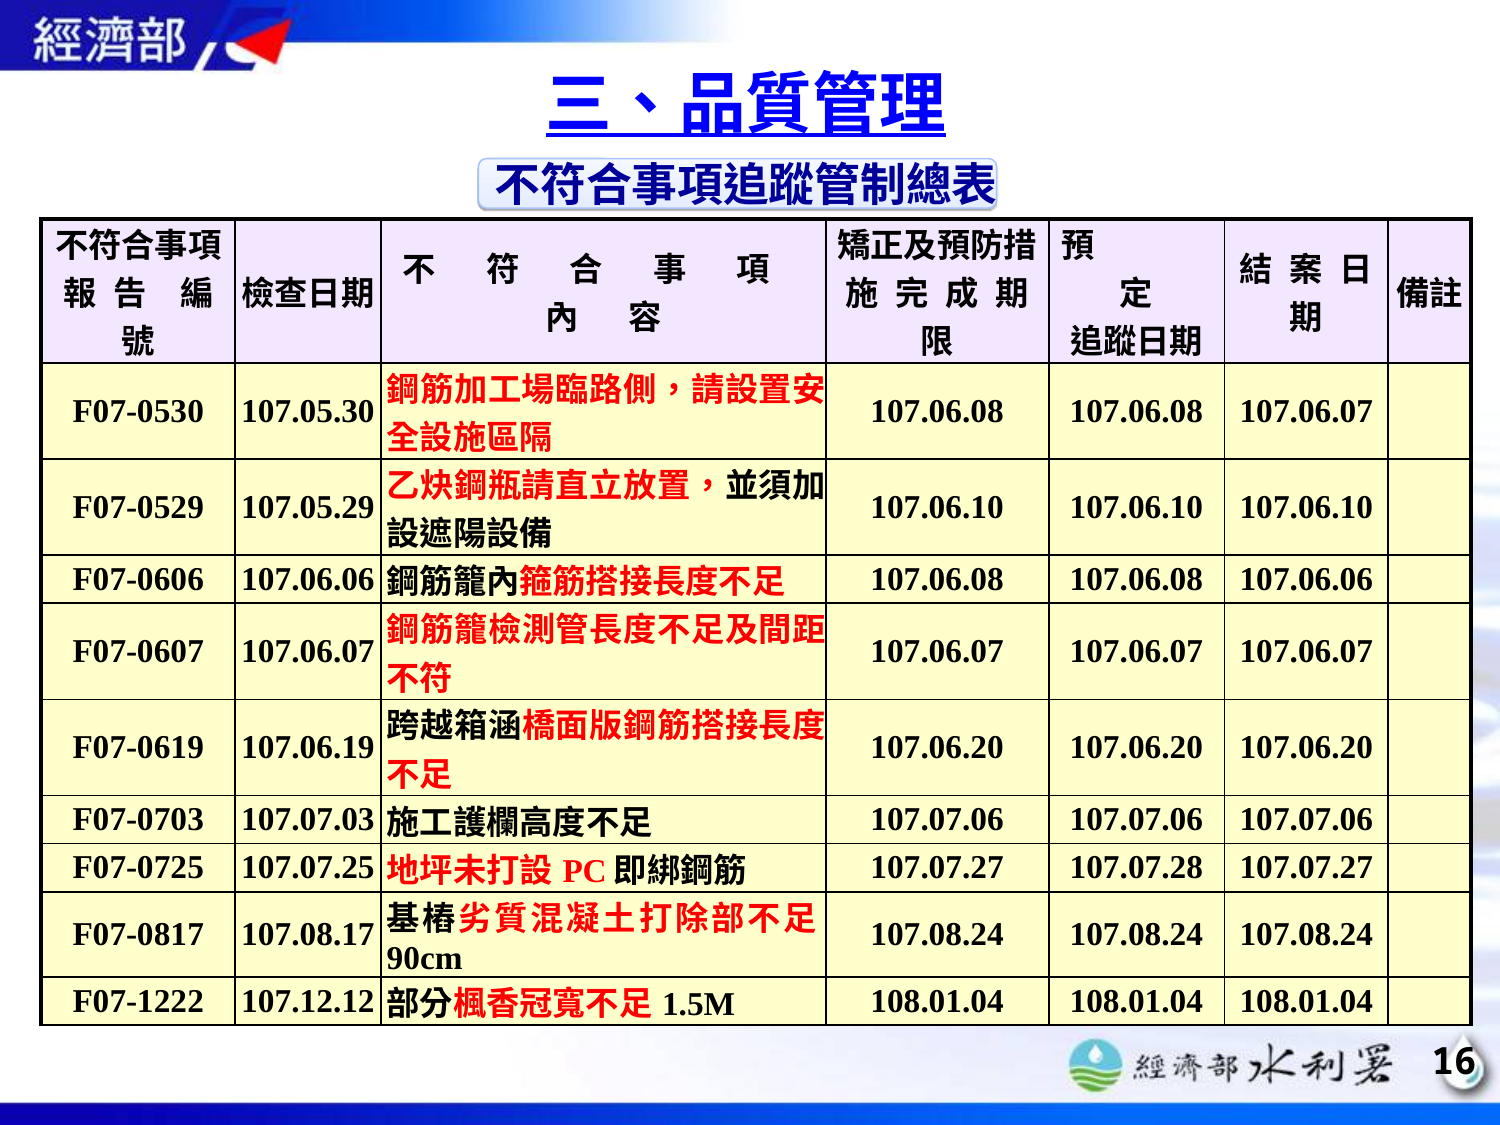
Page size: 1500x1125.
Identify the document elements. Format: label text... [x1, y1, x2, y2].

table_cell F07-1222 [43, 978, 234, 1024]
table_header 矯正及預防措施 完 成 期 限 [827, 221, 1048, 362]
table_header 不符合事項 報 告 編 號 [43, 221, 234, 362]
table_cell F07-0530 [43, 364, 234, 458]
table_cell 107.07.27 [1225, 844, 1387, 891]
table_cell 107.06.10 [1050, 460, 1224, 554]
table_cell 鋼筋籠檢測管長度不足及間距不符 [382, 604, 825, 699]
table_cell 107.07.25 [236, 844, 380, 891]
table_cell 部分楓香冠寬不足1.5M [382, 978, 825, 1024]
table_cell 107.06.07 [1050, 604, 1224, 699]
text_box 三、品質管理 [530, 54, 968, 147]
table_header 不 符 合 事 項 內 容 [382, 221, 825, 362]
table_cell 107.06.10 [1225, 460, 1387, 554]
table_cell 107.06.07 [1225, 604, 1387, 699]
table_cell 107.06.08 [1050, 364, 1224, 458]
table_cell 107.06.08 [1050, 556, 1224, 602]
table_cell 107.06.07 [236, 604, 380, 699]
table_cell 107.05.29 [236, 460, 380, 554]
table_cell 107.08.17 [236, 893, 380, 976]
table_cell 107.08.24 [827, 893, 1048, 976]
table_cell F07-0529 [43, 460, 234, 554]
table_header 結 案 日 期 [1225, 221, 1387, 362]
table_cell 107.06.20 [1225, 700, 1387, 795]
table_cell 地坪未打設PC即綁鋼筋 [382, 844, 825, 891]
table_cell 107.08.24 [1050, 893, 1224, 976]
table_cell 107.06.08 [827, 556, 1048, 602]
table_cell 107.07.03 [236, 796, 380, 843]
table_cell F07-0619 [43, 700, 234, 795]
table_cell 107.12.12 [236, 978, 380, 1024]
table_cell 107.07.06 [827, 796, 1048, 843]
table_cell 乙炔鋼瓶請直立放置，並須加設遮陽設備 [382, 460, 825, 554]
table_cell F07-0817 [43, 893, 234, 976]
table_cell 107.08.24 [1225, 893, 1387, 976]
table_cell 107.06.07 [827, 604, 1048, 699]
table_cell 跨越箱涵橋面版鋼筋搭接長度不足 [382, 700, 825, 795]
table_header 備註 [1389, 221, 1469, 362]
table_cell 107.05.30 [236, 364, 380, 458]
table_cell 107.06.20 [827, 700, 1048, 795]
table_cell [1389, 893, 1469, 976]
table_cell [1389, 978, 1469, 1024]
table_cell 108.01.04 [1050, 978, 1224, 1024]
table_cell F07-0607 [43, 604, 234, 699]
table_cell F07-0606 [43, 556, 234, 602]
table_cell 107.06.10 [827, 460, 1048, 554]
table_cell 107.07.06 [1050, 796, 1224, 843]
table_cell 107.06.06 [236, 556, 380, 602]
table_header 檢查日期 [236, 221, 380, 362]
table_cell [1389, 844, 1469, 891]
table_cell 107.06.19 [236, 700, 380, 795]
table_cell 107.06.08 [827, 364, 1048, 458]
table_cell 108.01.04 [1225, 978, 1387, 1024]
table_cell [1389, 796, 1469, 843]
table_cell 鋼筋加工場臨路側，請設置安全設施區隔 [382, 364, 825, 458]
table_cell 施工護欄高度不足 [382, 796, 825, 843]
table_cell [1389, 700, 1469, 795]
table_cell 107.07.06 [1225, 796, 1387, 843]
picture [0, 0, 1500, 1125]
table_cell 基樁劣質混凝土打除部不足90cm [382, 893, 825, 976]
table_cell 107.07.28 [1050, 844, 1224, 891]
table_cell F07-0703 [43, 796, 234, 843]
table_cell [1389, 604, 1469, 699]
table_cell 107.07.27 [827, 844, 1048, 891]
table_cell [1389, 364, 1469, 458]
table_cell F07-0725 [43, 844, 234, 891]
table_cell 107.06.06 [1225, 556, 1387, 602]
text_box 不符合事項追蹤管制總表 [478, 158, 997, 209]
table_cell 108.01.04 [827, 978, 1048, 1024]
table_cell 107.06.07 [1225, 364, 1387, 458]
table_cell 鋼筋籠內箍筋搭接長度不足 [382, 556, 825, 602]
table_cell [1389, 556, 1469, 602]
table_cell 107.06.20 [1050, 700, 1224, 795]
table_header 預 定 追蹤日期 [1050, 221, 1224, 362]
table_cell [1389, 460, 1469, 554]
